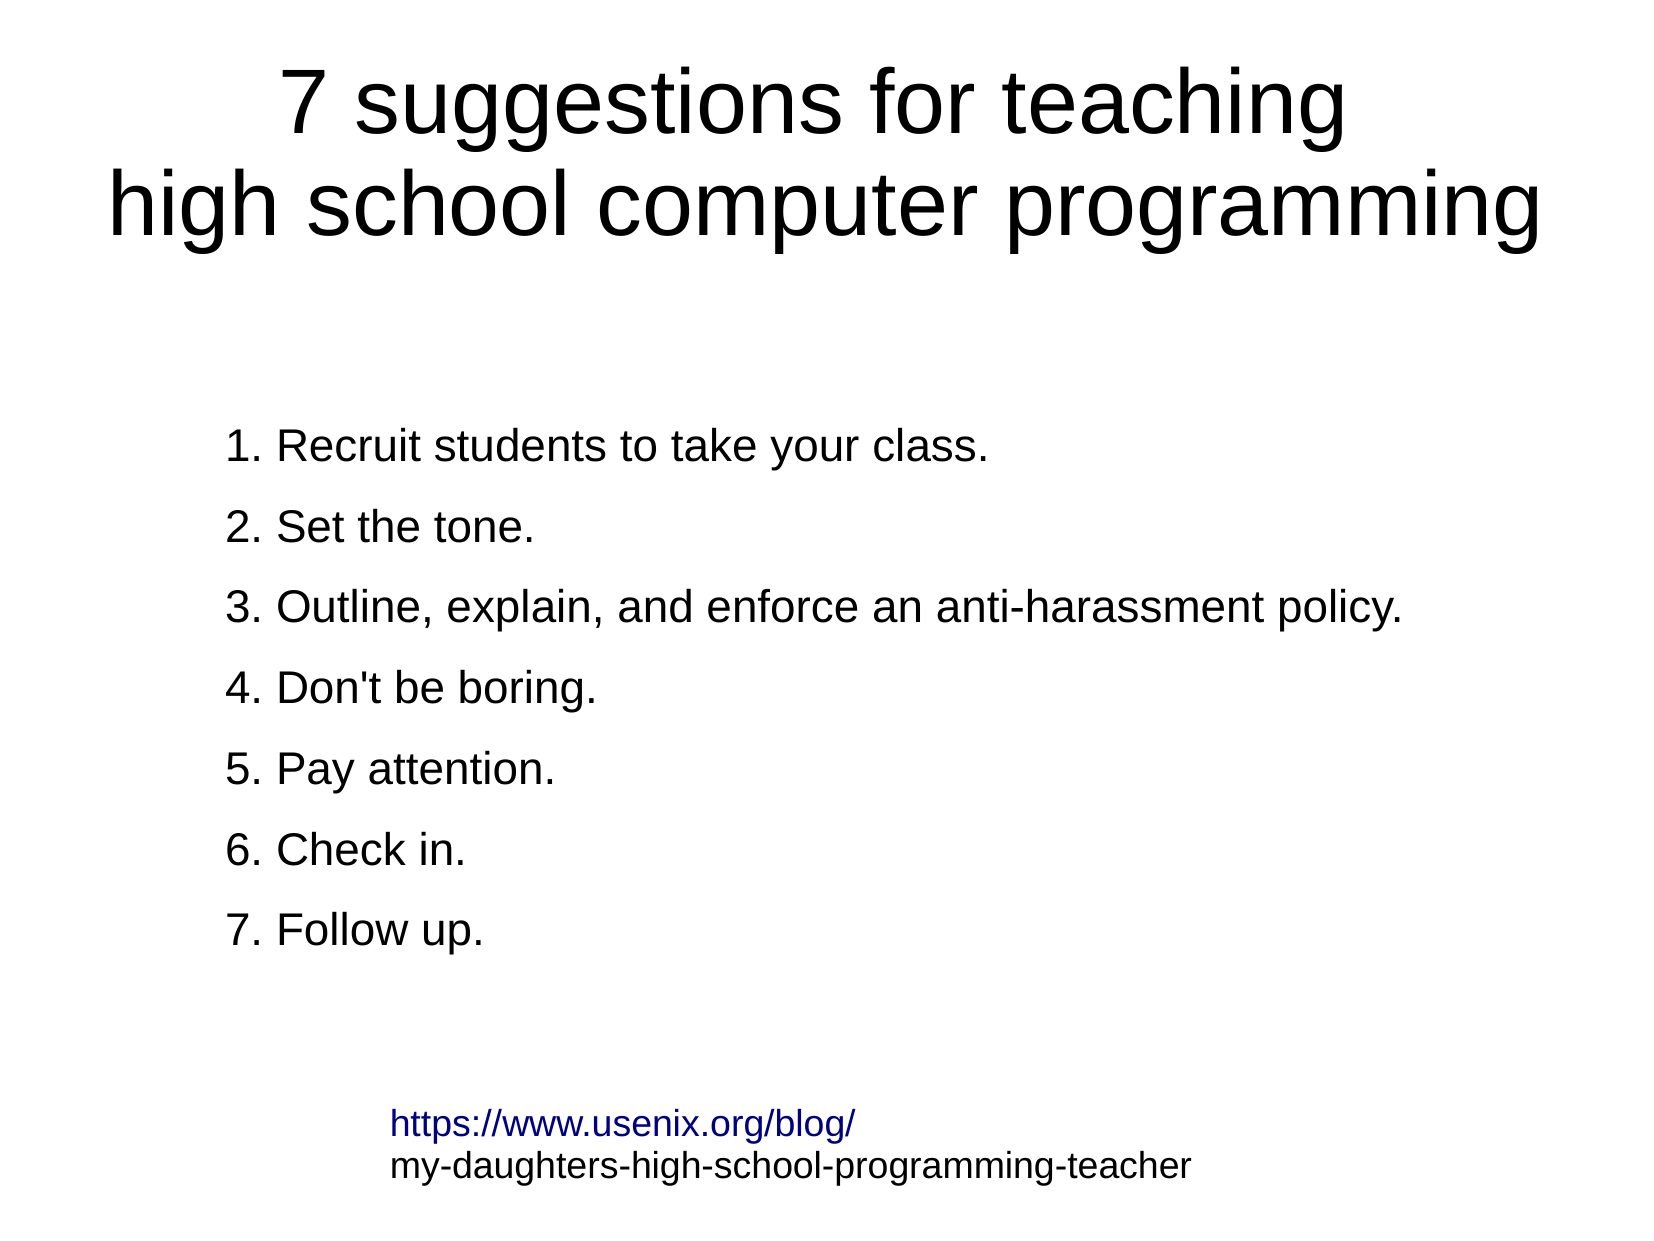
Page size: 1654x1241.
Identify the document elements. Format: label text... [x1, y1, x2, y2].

list 1. Recruit students to take your class. 2. Set the tone. 3. Outline, explain, and enforce an anti-harassment policy. 4. Don't be boring. 5. Pay attention. 6. Check in. 7. Follow up. [225, 420, 1463, 1140]
text_box https://www.usenix.org/blog/ my-daughters-high-school-programming-teacher [375, 1095, 1336, 1194]
title 7 suggestions for teaching high school computer programming [82, 49, 1571, 257]
